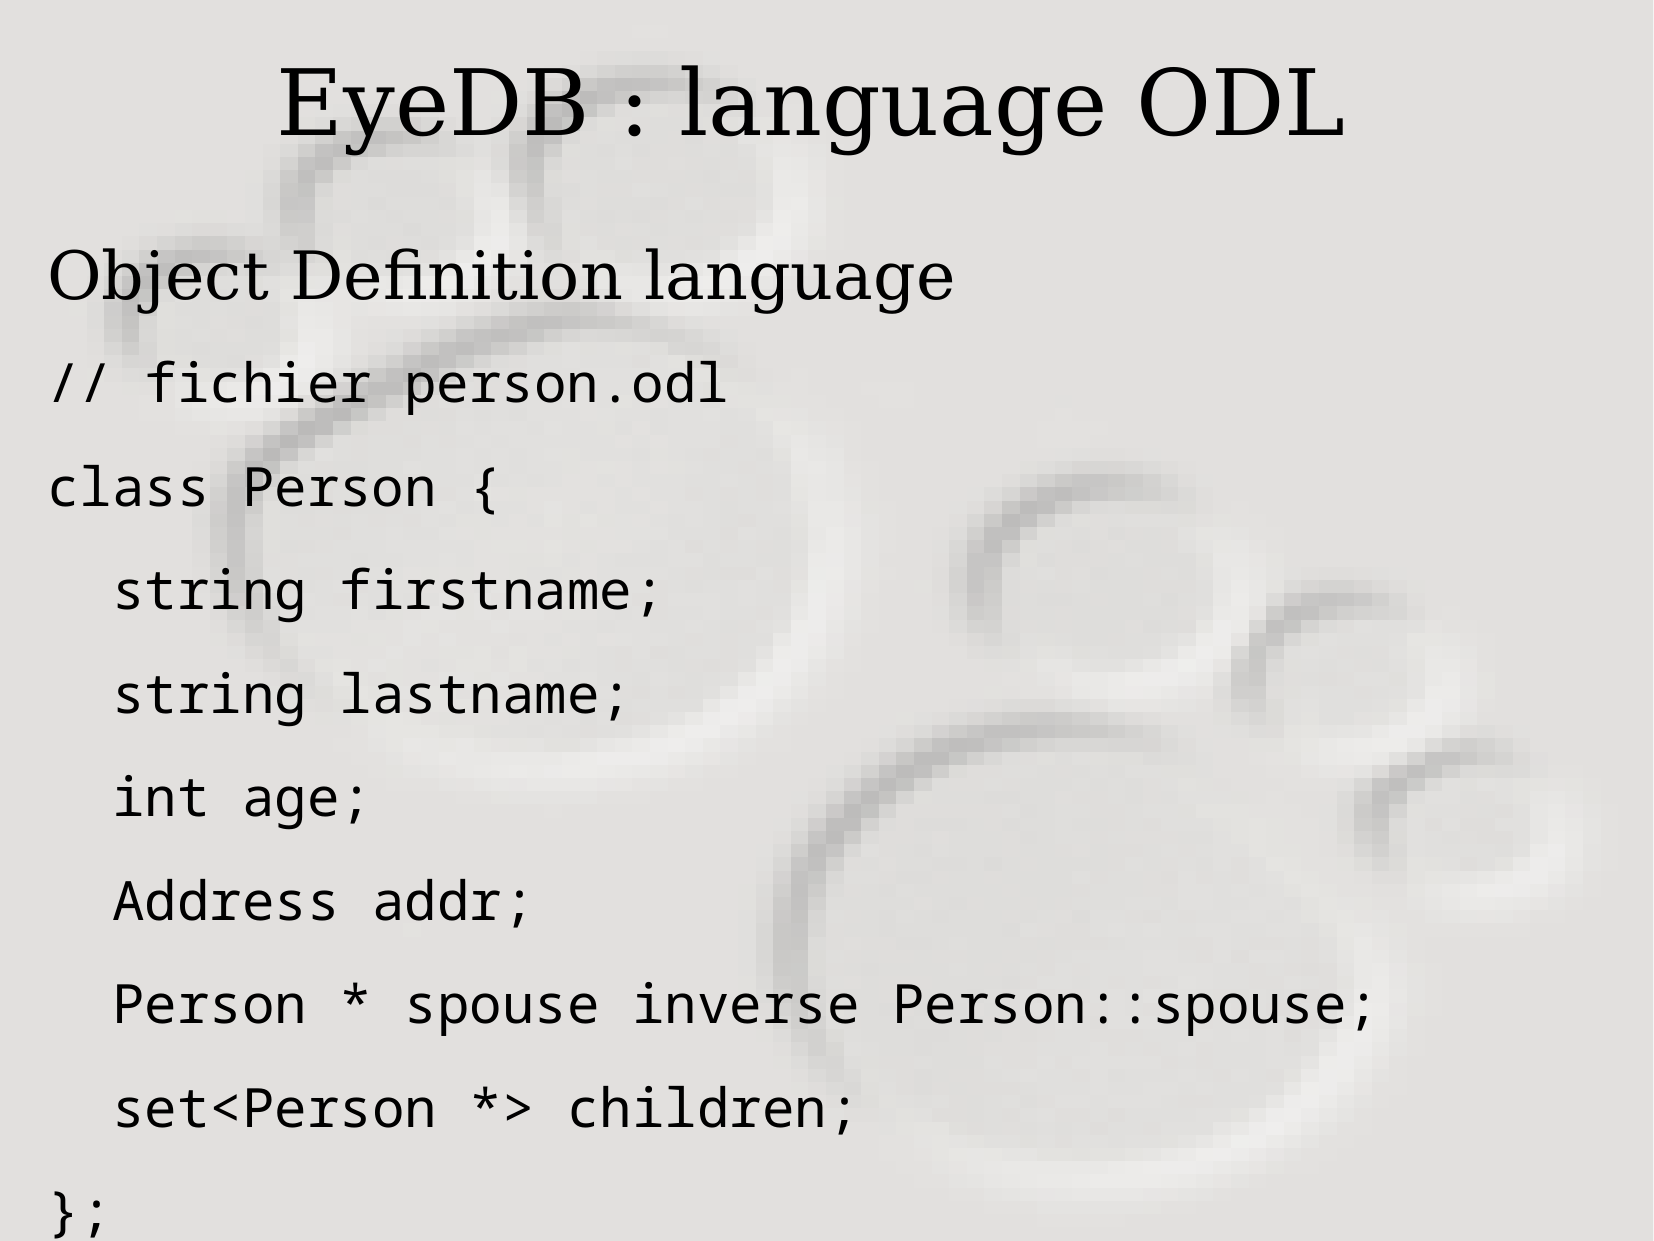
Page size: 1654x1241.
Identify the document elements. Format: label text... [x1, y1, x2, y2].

list Object Definition language // fichier person.odl class Person { string firstname; string lastname; int age; Address addr; Person * spouse inverse Person::spouse; set<Person *> children; }; // autres classes ... [29, 237, 1625, 1241]
picture [0, 0, 1654, 1241]
title EyeDB : language ODL [29, 0, 1595, 208]
